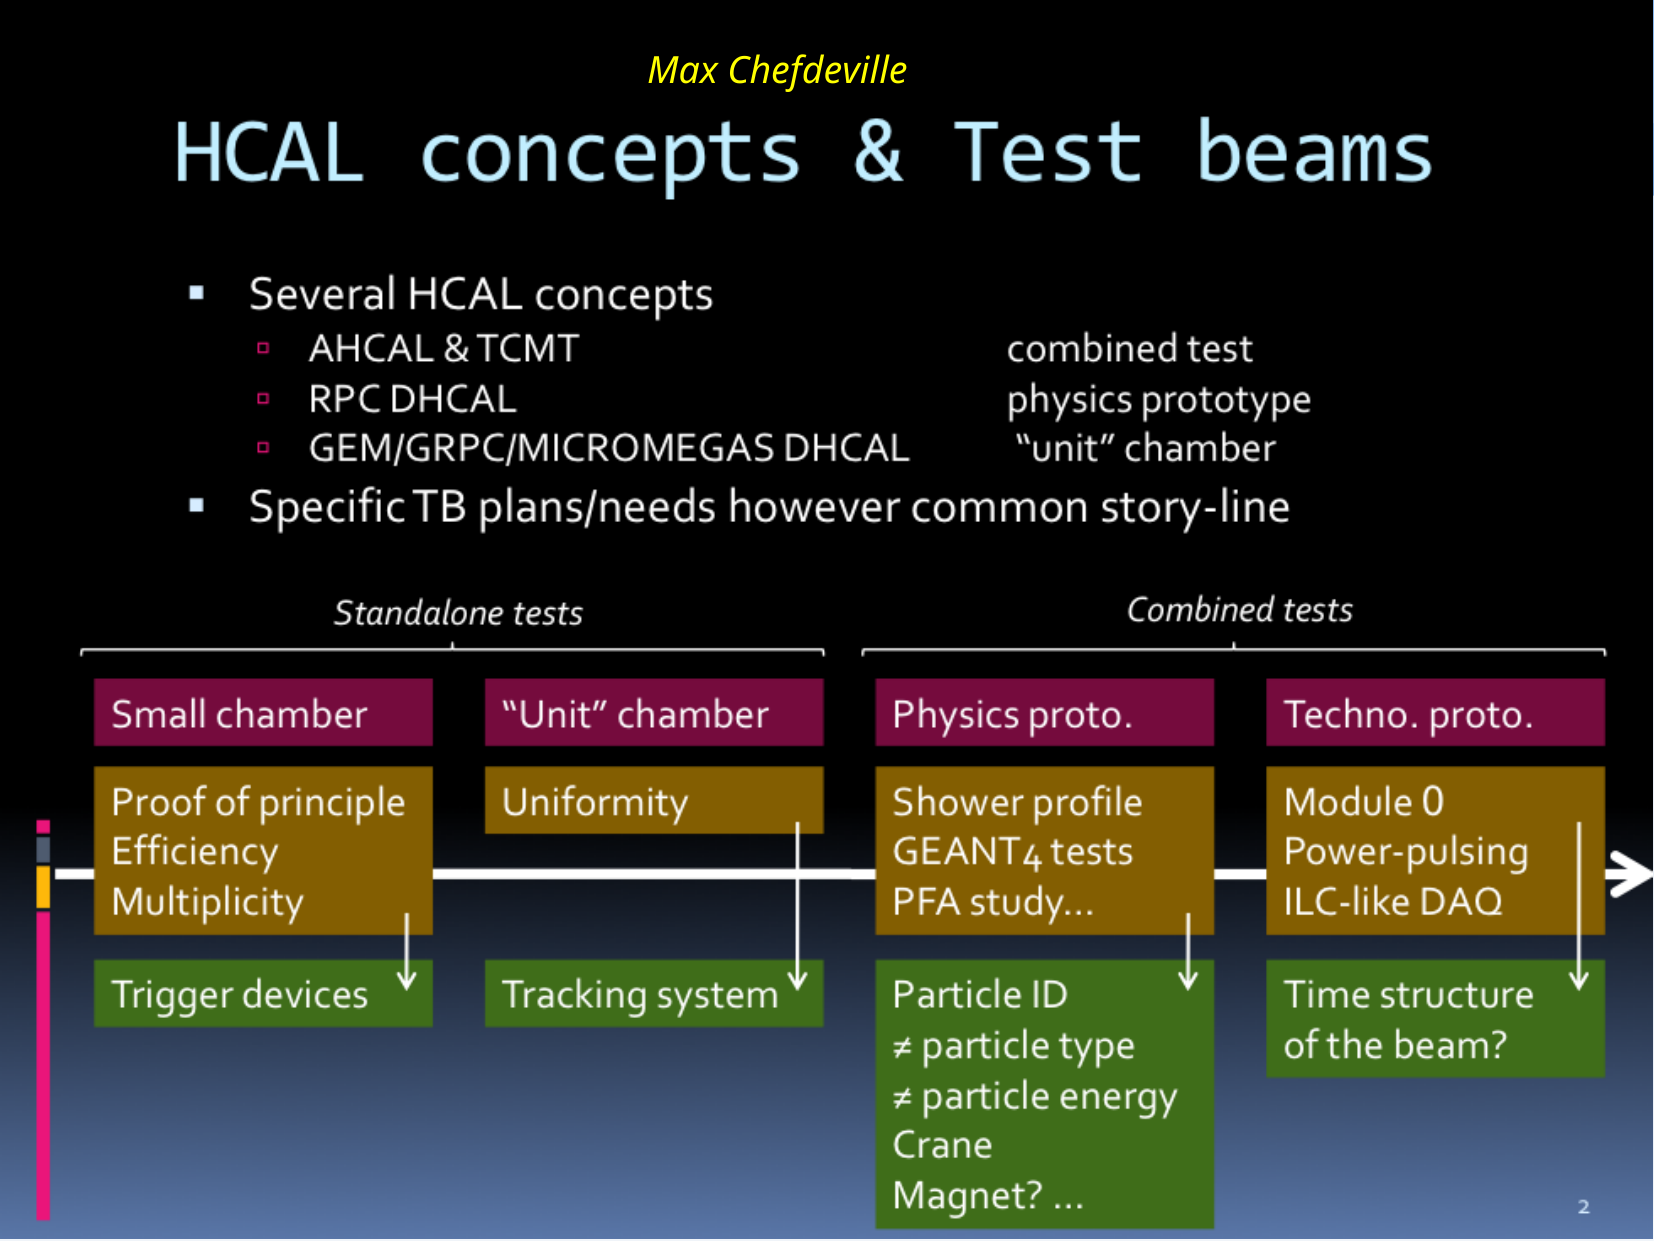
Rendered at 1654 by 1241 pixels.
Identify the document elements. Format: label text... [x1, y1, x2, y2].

text_box Max Chefdeville [632, 36, 1004, 89]
picture [0, 0, 1654, 1241]
